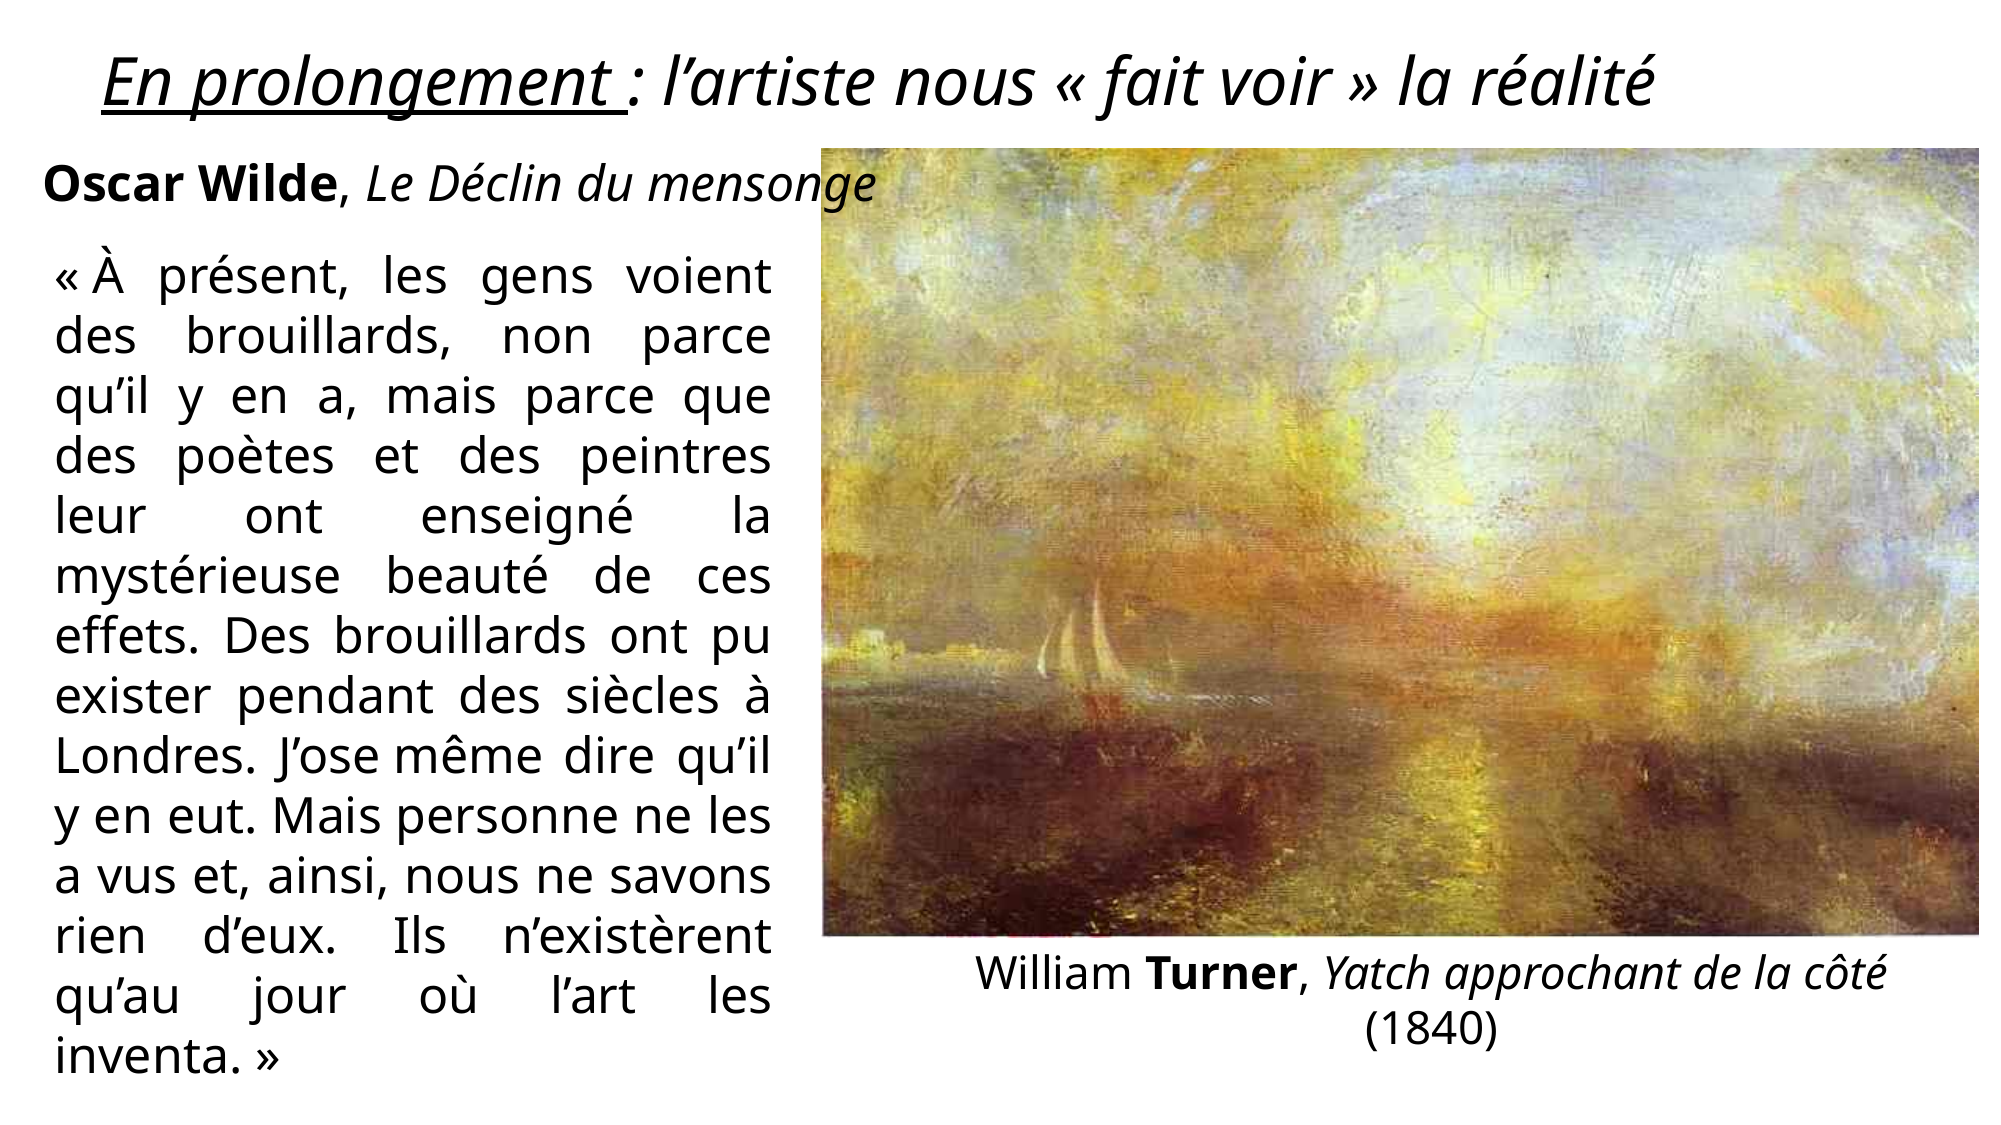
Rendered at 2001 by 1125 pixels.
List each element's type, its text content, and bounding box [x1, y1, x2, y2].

text_box William Turner, Yatch approchant de la côté (1840) [941, 936, 1923, 1007]
text_box « À présent, les gens voient des brouillards, non parce qu’il y en a, mais parce que des poètes et des peintres leur ont enseigné la mystérieuse beauté de ces effets. Des brouillards ont pu exister pendant des siècles à Londres. J’ose même dire qu’il y en eut. Mais personne ne les a vus et, ainsi, nous ne savons rien d’eux. Ils n’existèrent qu’au jour où l’art les inventa. » [40, 236, 788, 1091]
text_box Oscar Wilde, Le Déclin du mensonge [28, 144, 893, 219]
text_box En prolongement : l’artiste nous « fait voir » la réalité [86, 31, 1975, 127]
picture [821, 148, 1979, 938]
